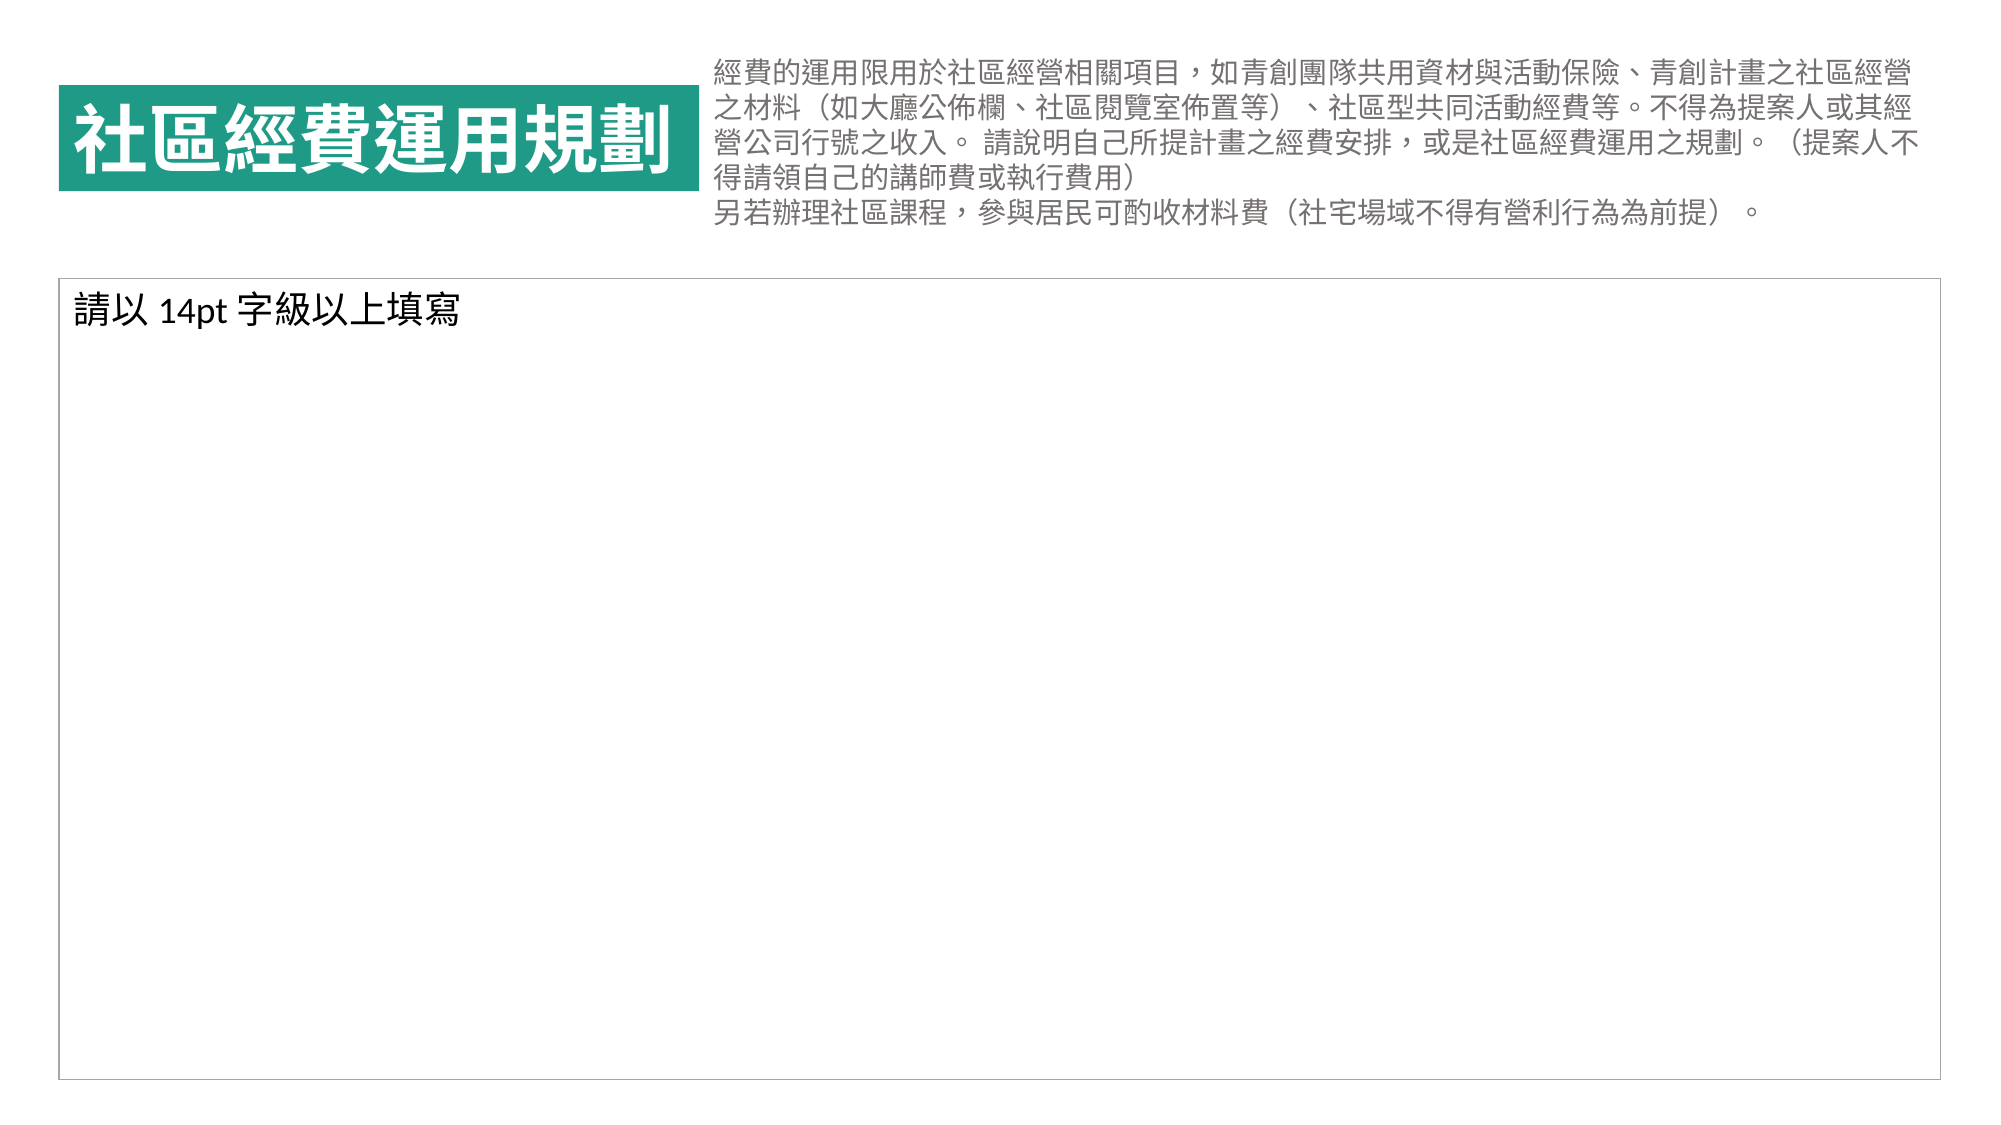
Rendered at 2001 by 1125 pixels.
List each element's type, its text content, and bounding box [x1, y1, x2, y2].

text_box 請以14pt字級以上填寫 [58, 278, 1941, 1080]
text_box 社區經費運用規劃 [58, 85, 700, 192]
text_box 經費的運用限用於社區經營相關項目，如青創團隊共用資材與活動保險、青創計畫之社區經營之材料（如大廳公佈欄、社區閱覽室佈置等）、社區型共同活動經費等。不得為提案人或其經營公司行號之收入。 請說明自己所提計畫之經費安排，或是社區經費運用之規劃。（提案人不得請領自己的講師費或執行費用） 另若辦理社區課程，參與居民可酌收材料費（社宅場域不得有營利行為為前提）。 [699, 47, 1941, 240]
